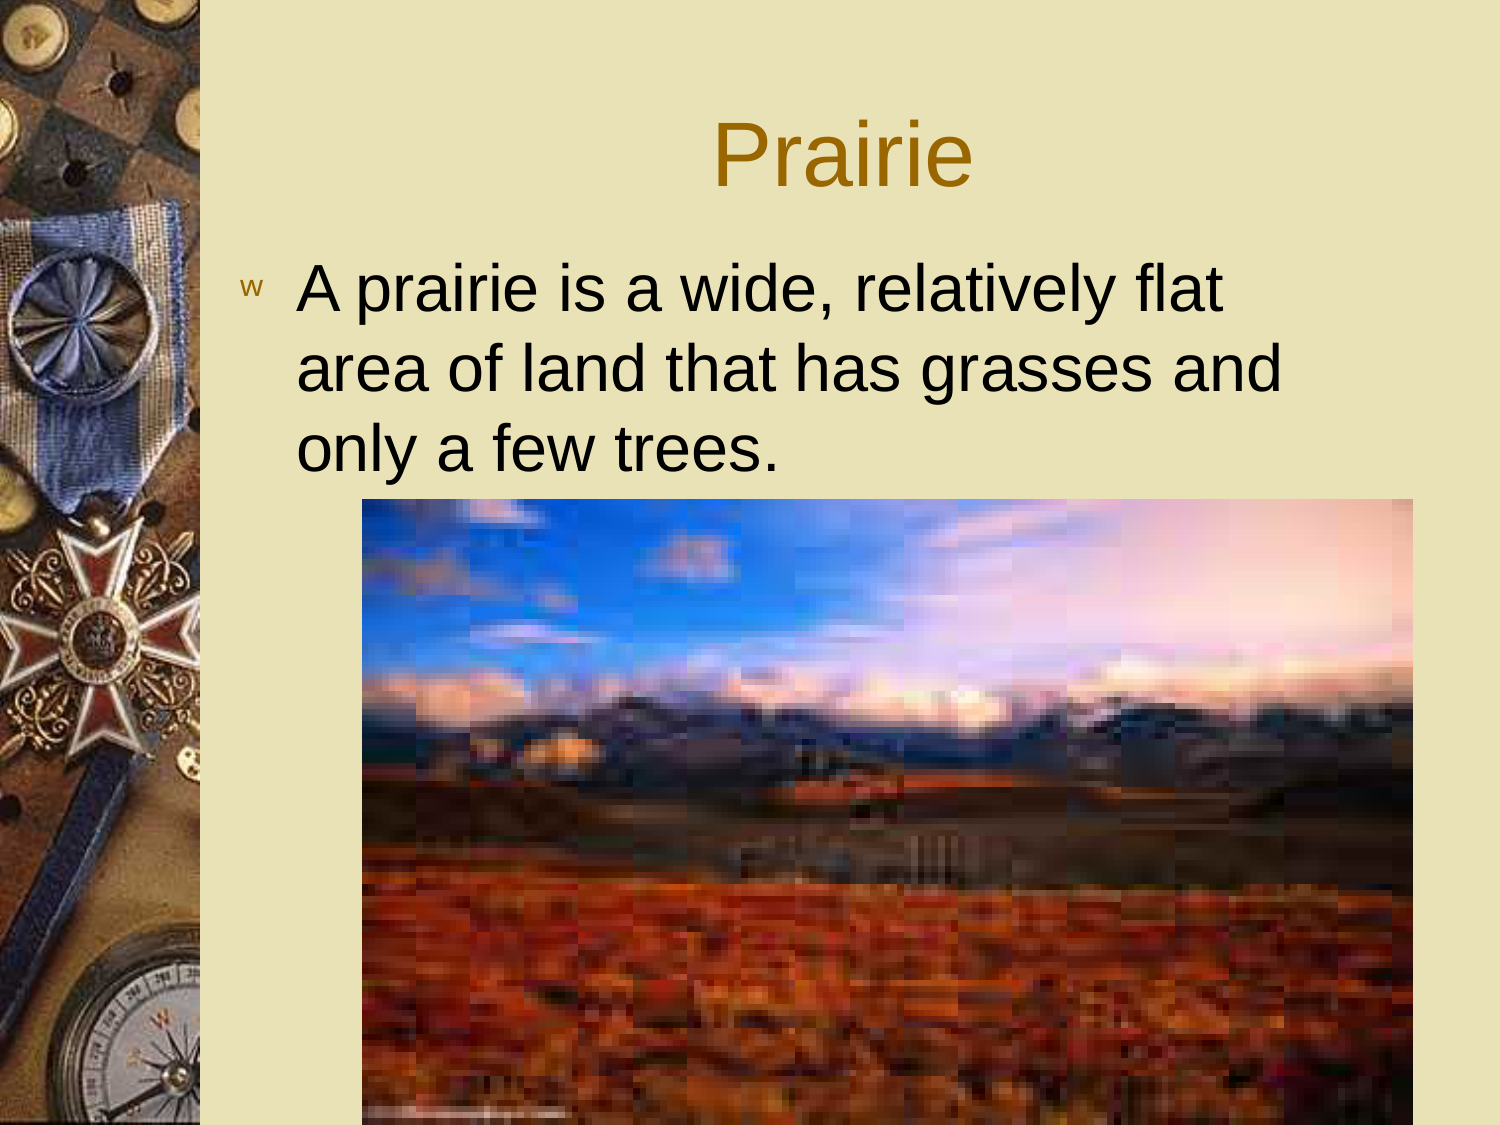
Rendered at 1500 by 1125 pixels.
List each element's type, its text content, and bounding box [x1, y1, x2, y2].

picture [0, 0, 200, 1125]
list A prairie is a wide, relatively flat area of land that has grasses and only a few trees. [225, 237, 1350, 600]
title Prairie [225, 87, 1463, 275]
picture [362, 499, 1413, 1125]
